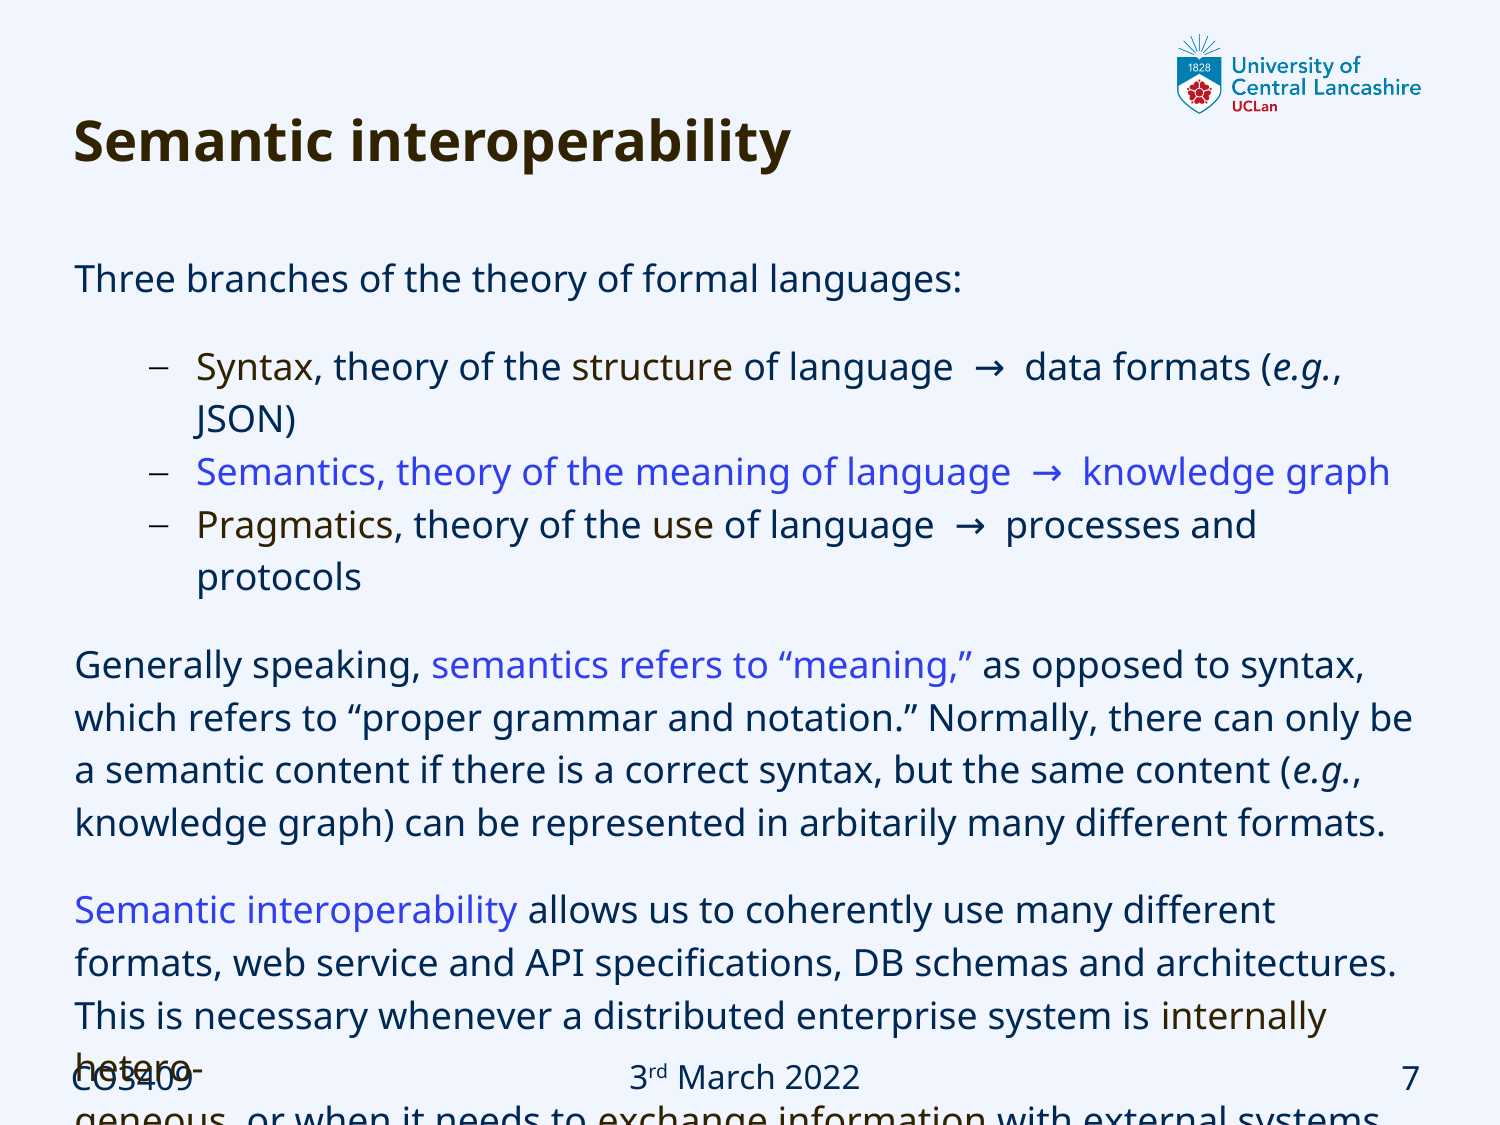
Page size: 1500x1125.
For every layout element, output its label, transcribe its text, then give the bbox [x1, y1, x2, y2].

title Semantic interoperability [58, 93, 1475, 186]
text_box Three branches of the theory of formal languages: Syntax, theory of the structure of language → data formats (e.g., JSON) Semantics, theory of the meaning of language → knowledge graph Pragmatics, theory of the use of language → processes and protocols Generally speaking, semantics refers to “meaning,” as opposed to syntax, which refers to “proper grammar and notation.” Normally, there can only be a semantic content if there is a correct syntax, but the same content (e.g., knowledge graph) can be represented in arbitarily many different formats. Semantic interoperability allows us to coherently use many different formats, web service and API specifications, DB schemas and architectures. This is necessary whenever a distributed enterprise system is internally hetero- geneous, or when it needs to exchange information with external systems. [59, 240, 1449, 1045]
picture [1177, 34, 1421, 93]
